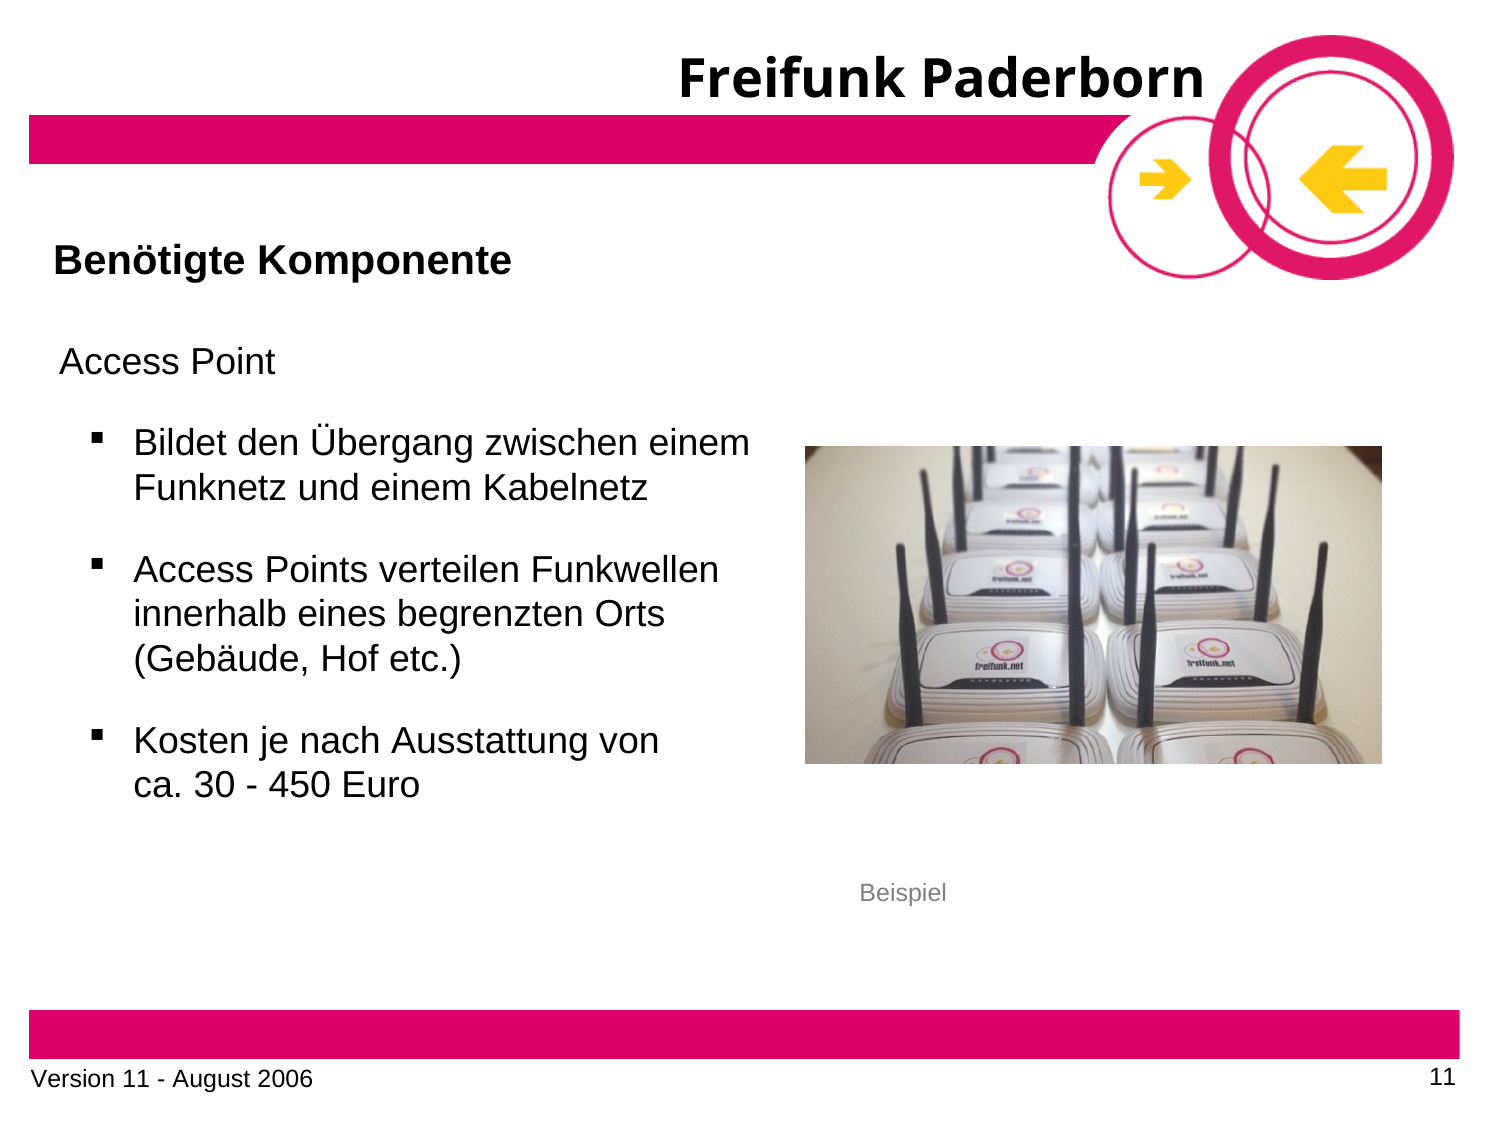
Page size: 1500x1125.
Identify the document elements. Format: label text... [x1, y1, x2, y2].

picture [805, 446, 1382, 764]
text_box Access Point Bildet den Übergang zwischen einem Funknetz und einem Kabelnetz Access Points verteilen Funkwellen innerhalb eines begrenzten Orts (Gebäude, Hof etc.) Kosten je nach Ausstattung von ca. 30 - 450 Euro [59, 337, 793, 976]
picture [1107, 35, 1454, 280]
text_box Beispiel [844, 869, 1058, 988]
text_box Benötigte Komponente [53, 233, 1046, 313]
